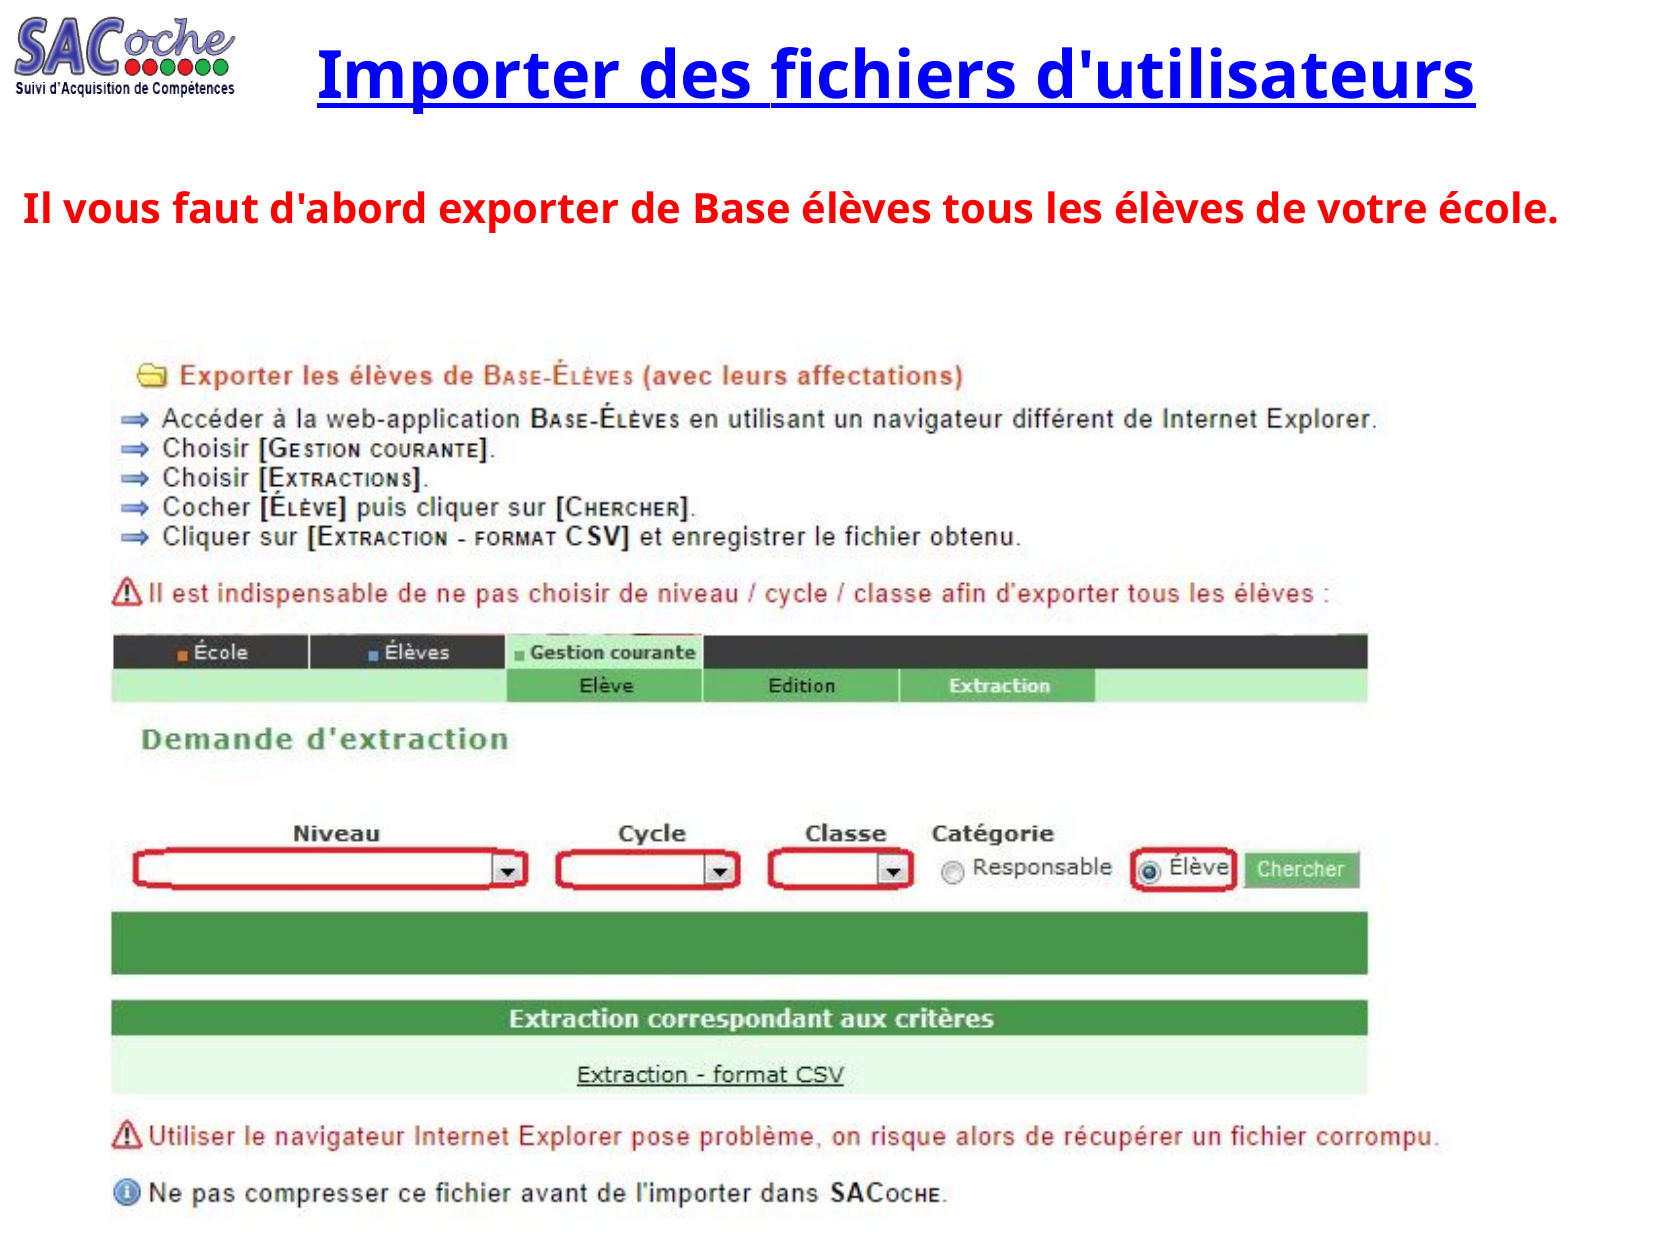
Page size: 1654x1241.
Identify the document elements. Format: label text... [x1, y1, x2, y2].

picture [10, 13, 239, 99]
text_box Il vous faut d'abord exporter de Base élèves tous les élèves de votre école. [9, 171, 1639, 303]
title Importer des fichiers d'utilisateurs [317, 2, 1654, 143]
picture [110, 340, 1489, 1220]
